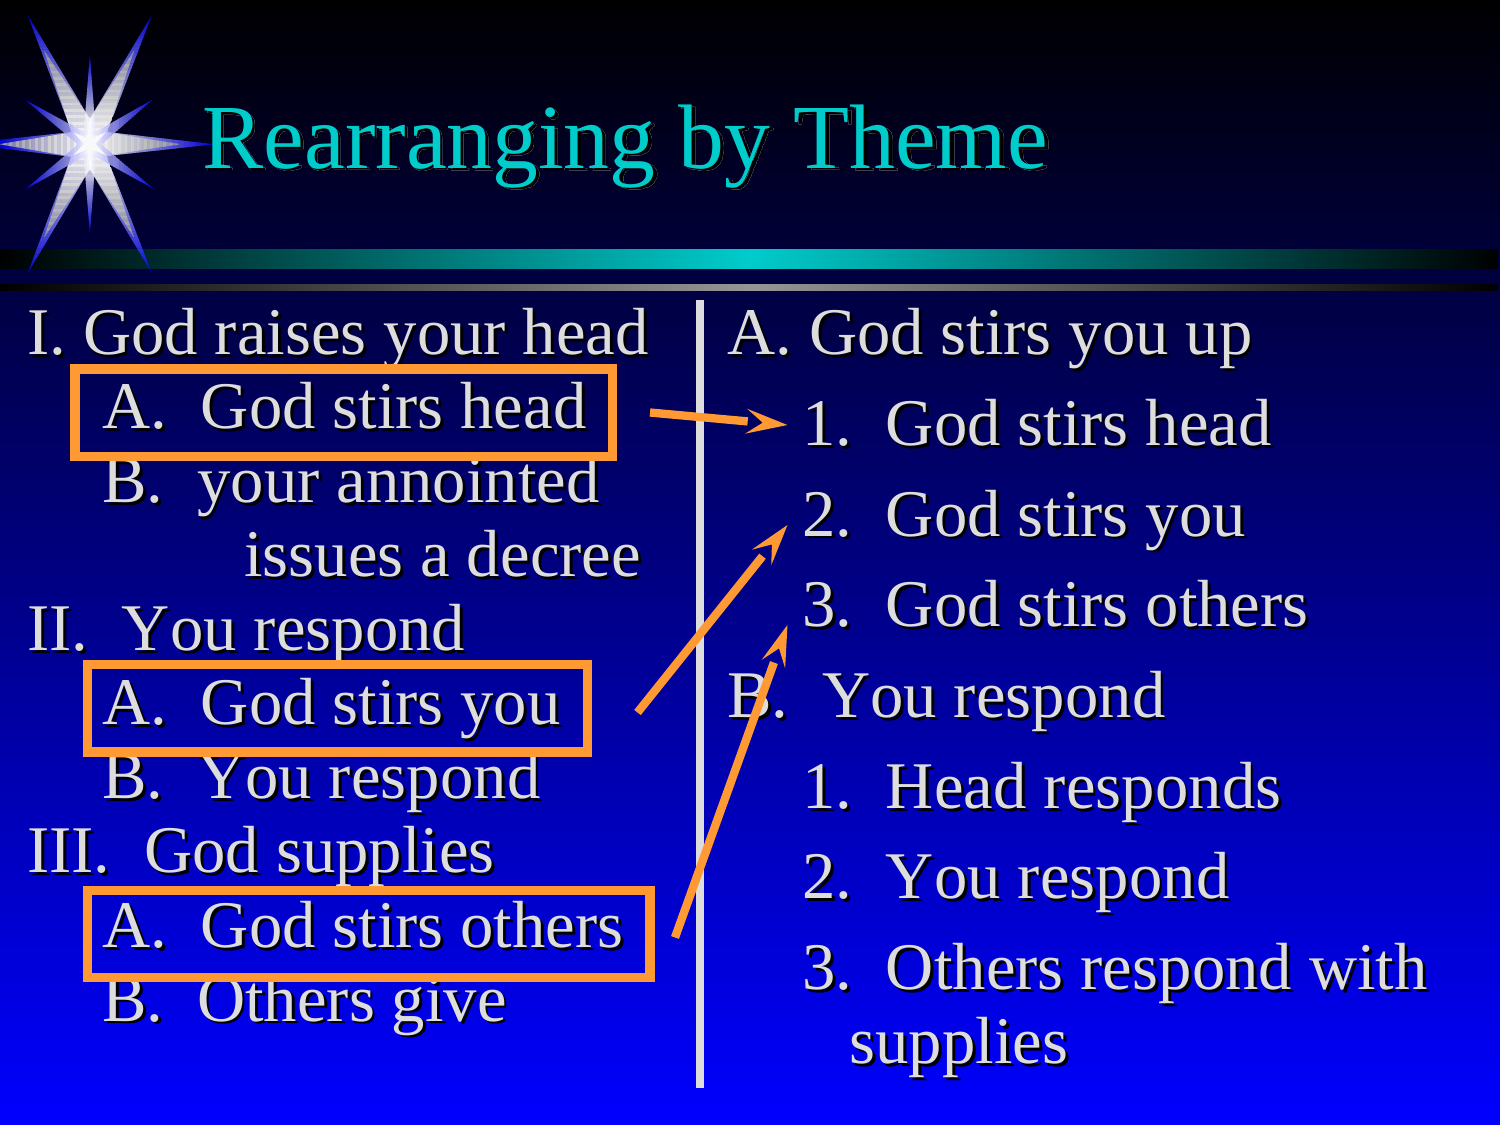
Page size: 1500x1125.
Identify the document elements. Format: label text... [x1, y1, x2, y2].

list I. God raises your head A. God stirs head B. your annointed issues a decree II. You respond A. God stirs you B. You respond III. God supplies A. God stirs others B. Others give [12, 287, 725, 1051]
title Rearranging by Theme [187, 43, 1463, 232]
text_box A. God stirs you up 1. God stirs head 2. God stirs you 3. God stirs others B. You respond 1. Head responds 2. You respond 3. Others respond with supplies [712, 287, 1500, 963]
